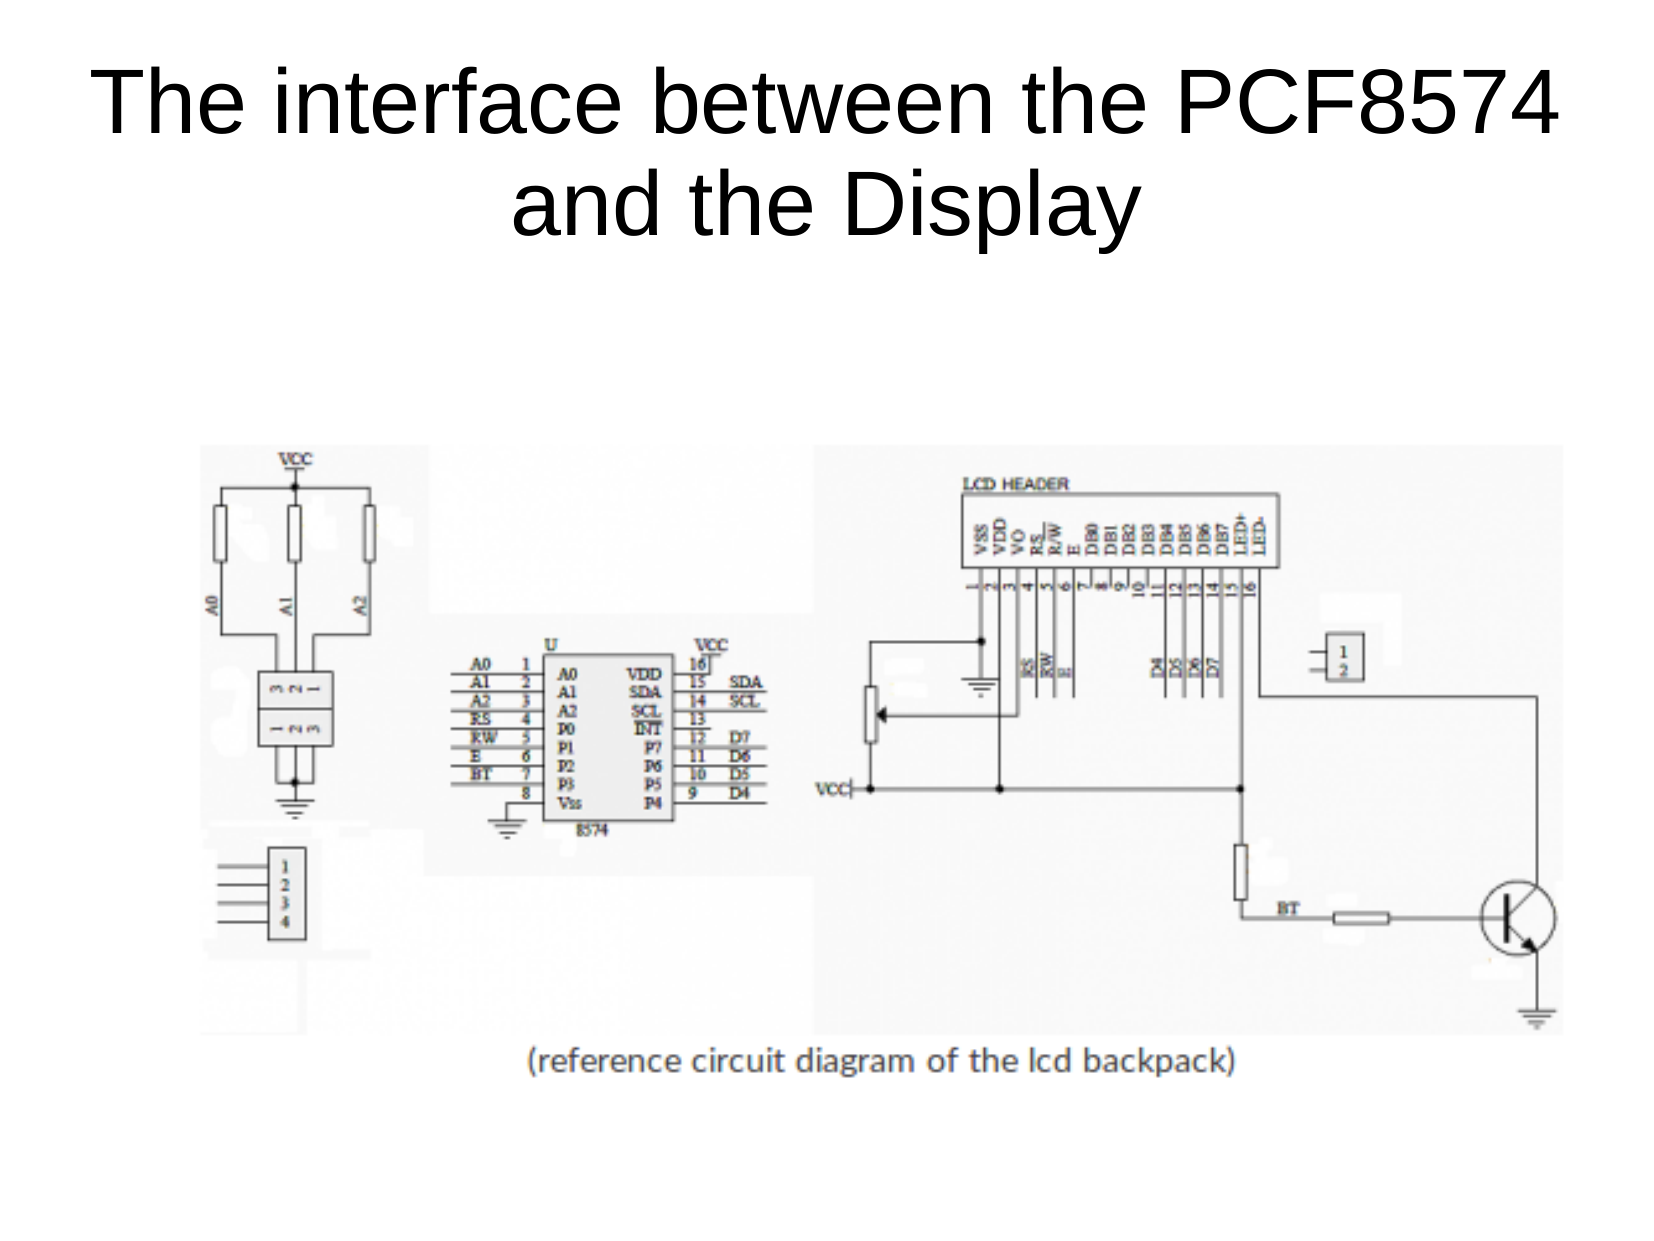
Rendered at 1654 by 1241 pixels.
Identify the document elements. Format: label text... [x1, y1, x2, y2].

title The interface between the PCF8574 and the Display [82, 49, 1571, 257]
picture [107, 406, 1653, 1111]
